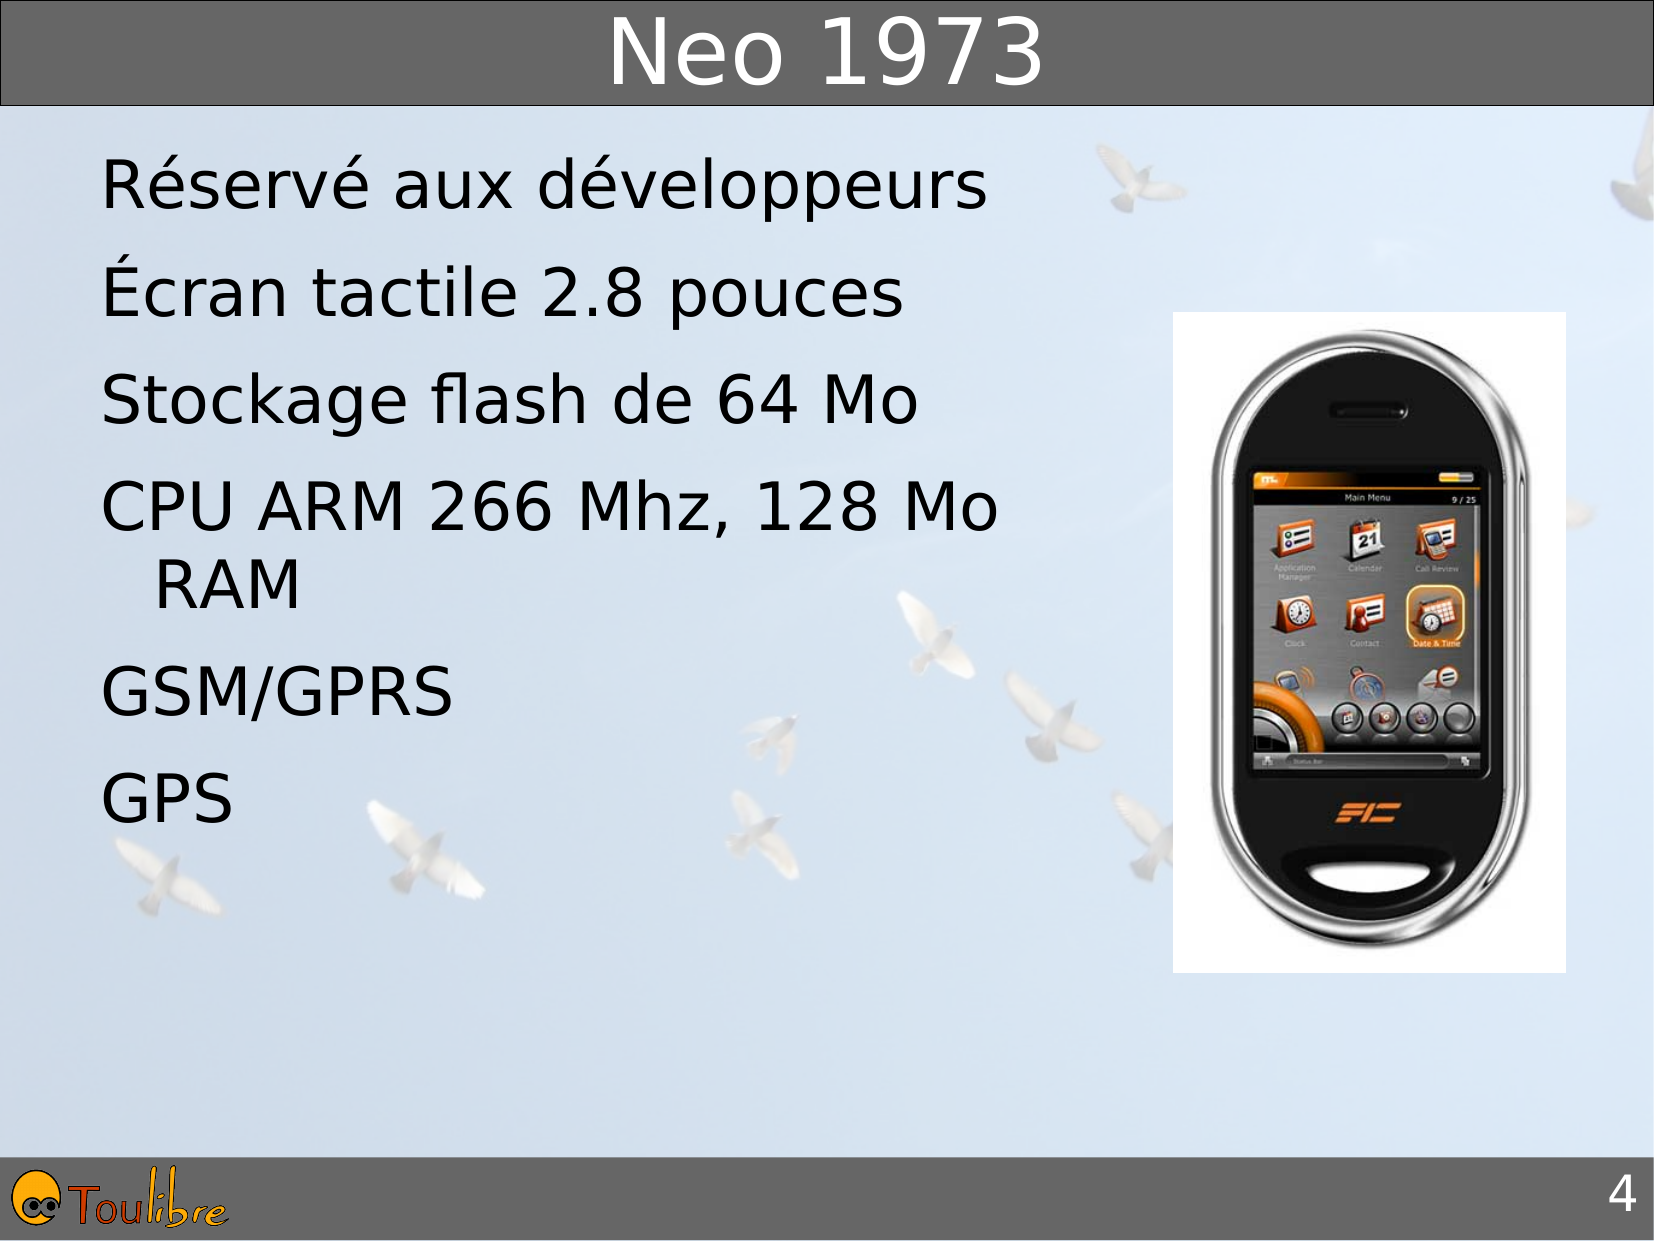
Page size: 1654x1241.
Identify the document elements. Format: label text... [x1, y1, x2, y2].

list Réservé aux développeurs Écran tactile 2.8 pouces Stockage flash de 64 Mo CPU ARM 266 Mhz, 128 Mo RAM GSM/GPRS GPS [82, 146, 1098, 1094]
picture [1173, 312, 1566, 973]
picture [11, 1165, 229, 1228]
title Neo 1973 [0, 0, 1654, 107]
